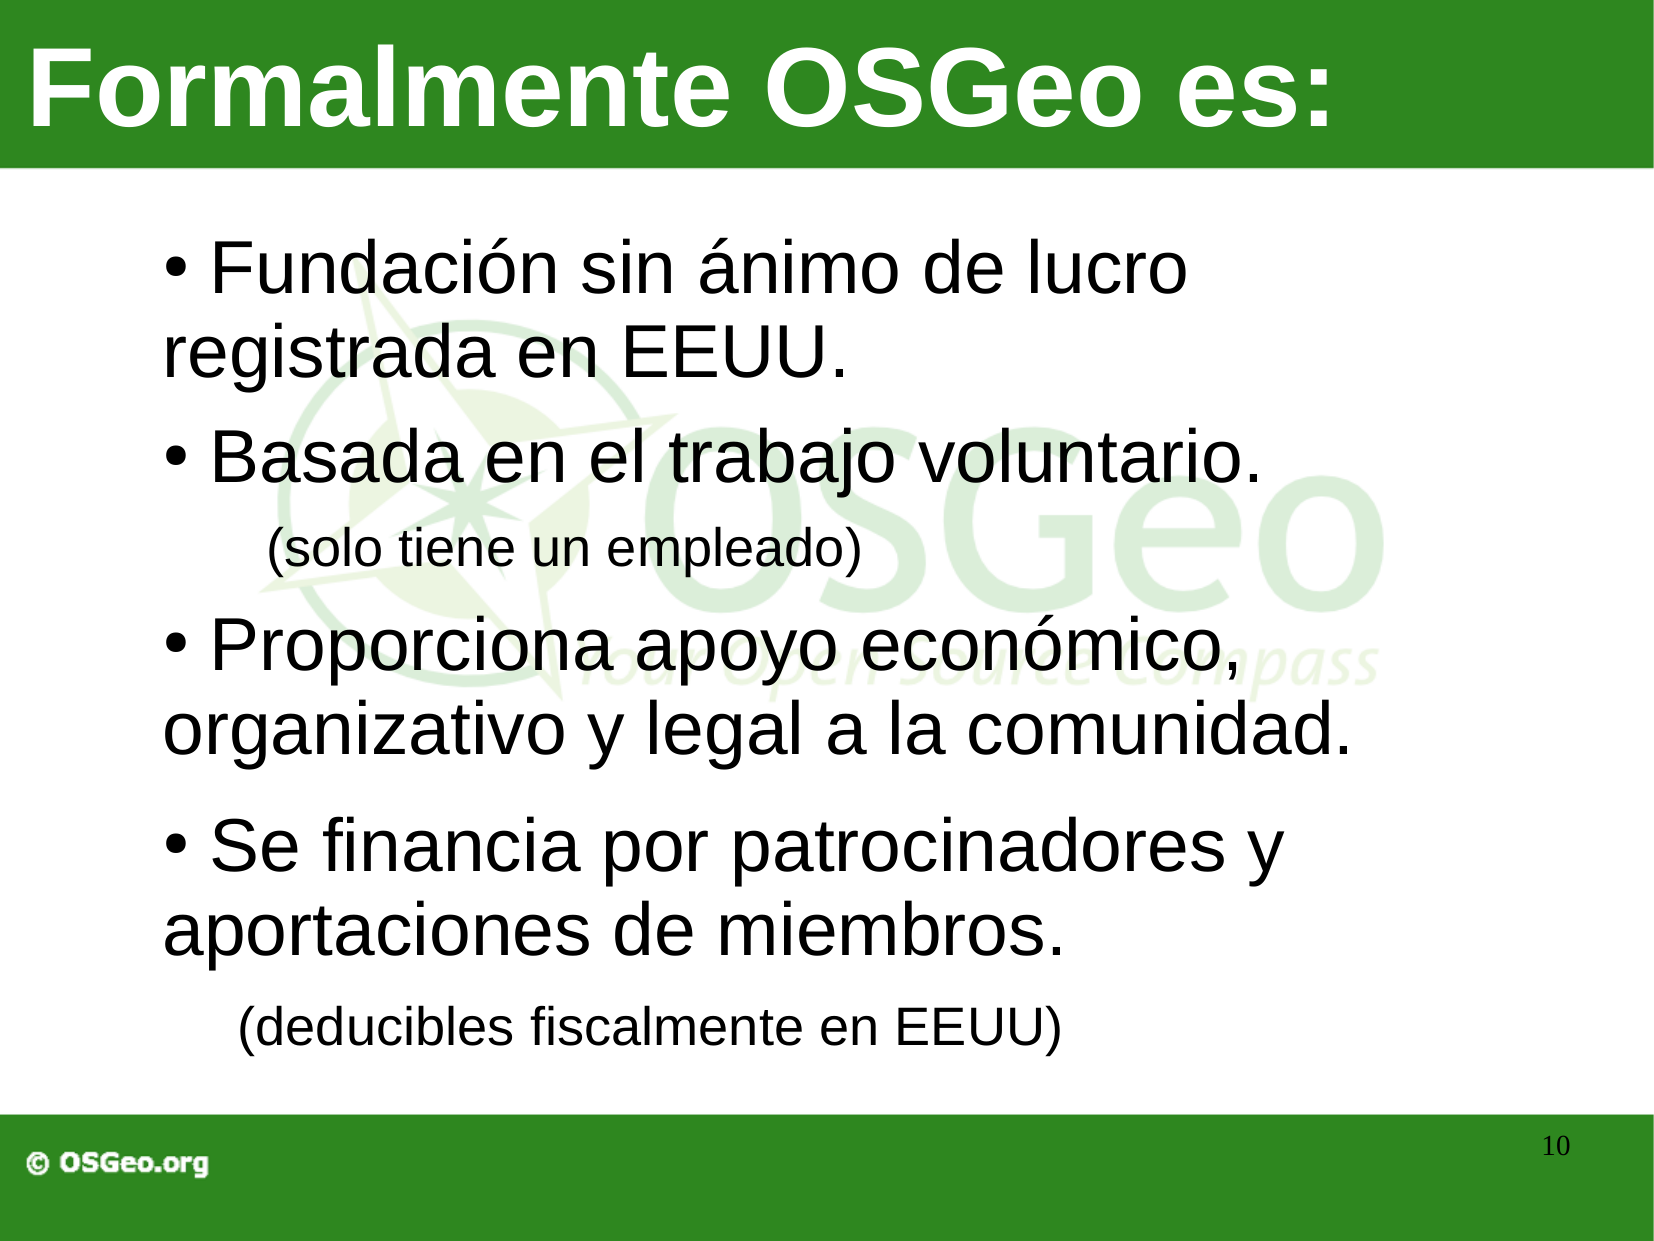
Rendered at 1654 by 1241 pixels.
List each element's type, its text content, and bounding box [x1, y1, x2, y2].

text_box Formalmente OSGeo es: [11, 17, 1353, 178]
text_box Proporciona apoyo económico, organizativo y legal a la comunidad. [147, 595, 1447, 796]
text_box Se financia por patrocinadores y aportaciones de miembros. (deducibles fiscalmente en EEUU) [147, 796, 1447, 1090]
picture [0, 0, 1654, 1241]
text_box Basada en el trabajo voluntario. (solo tiene un empleado) [147, 407, 1359, 595]
text_box Fundación sin ánimo de lucro registrada en EEUU. [147, 218, 1506, 420]
